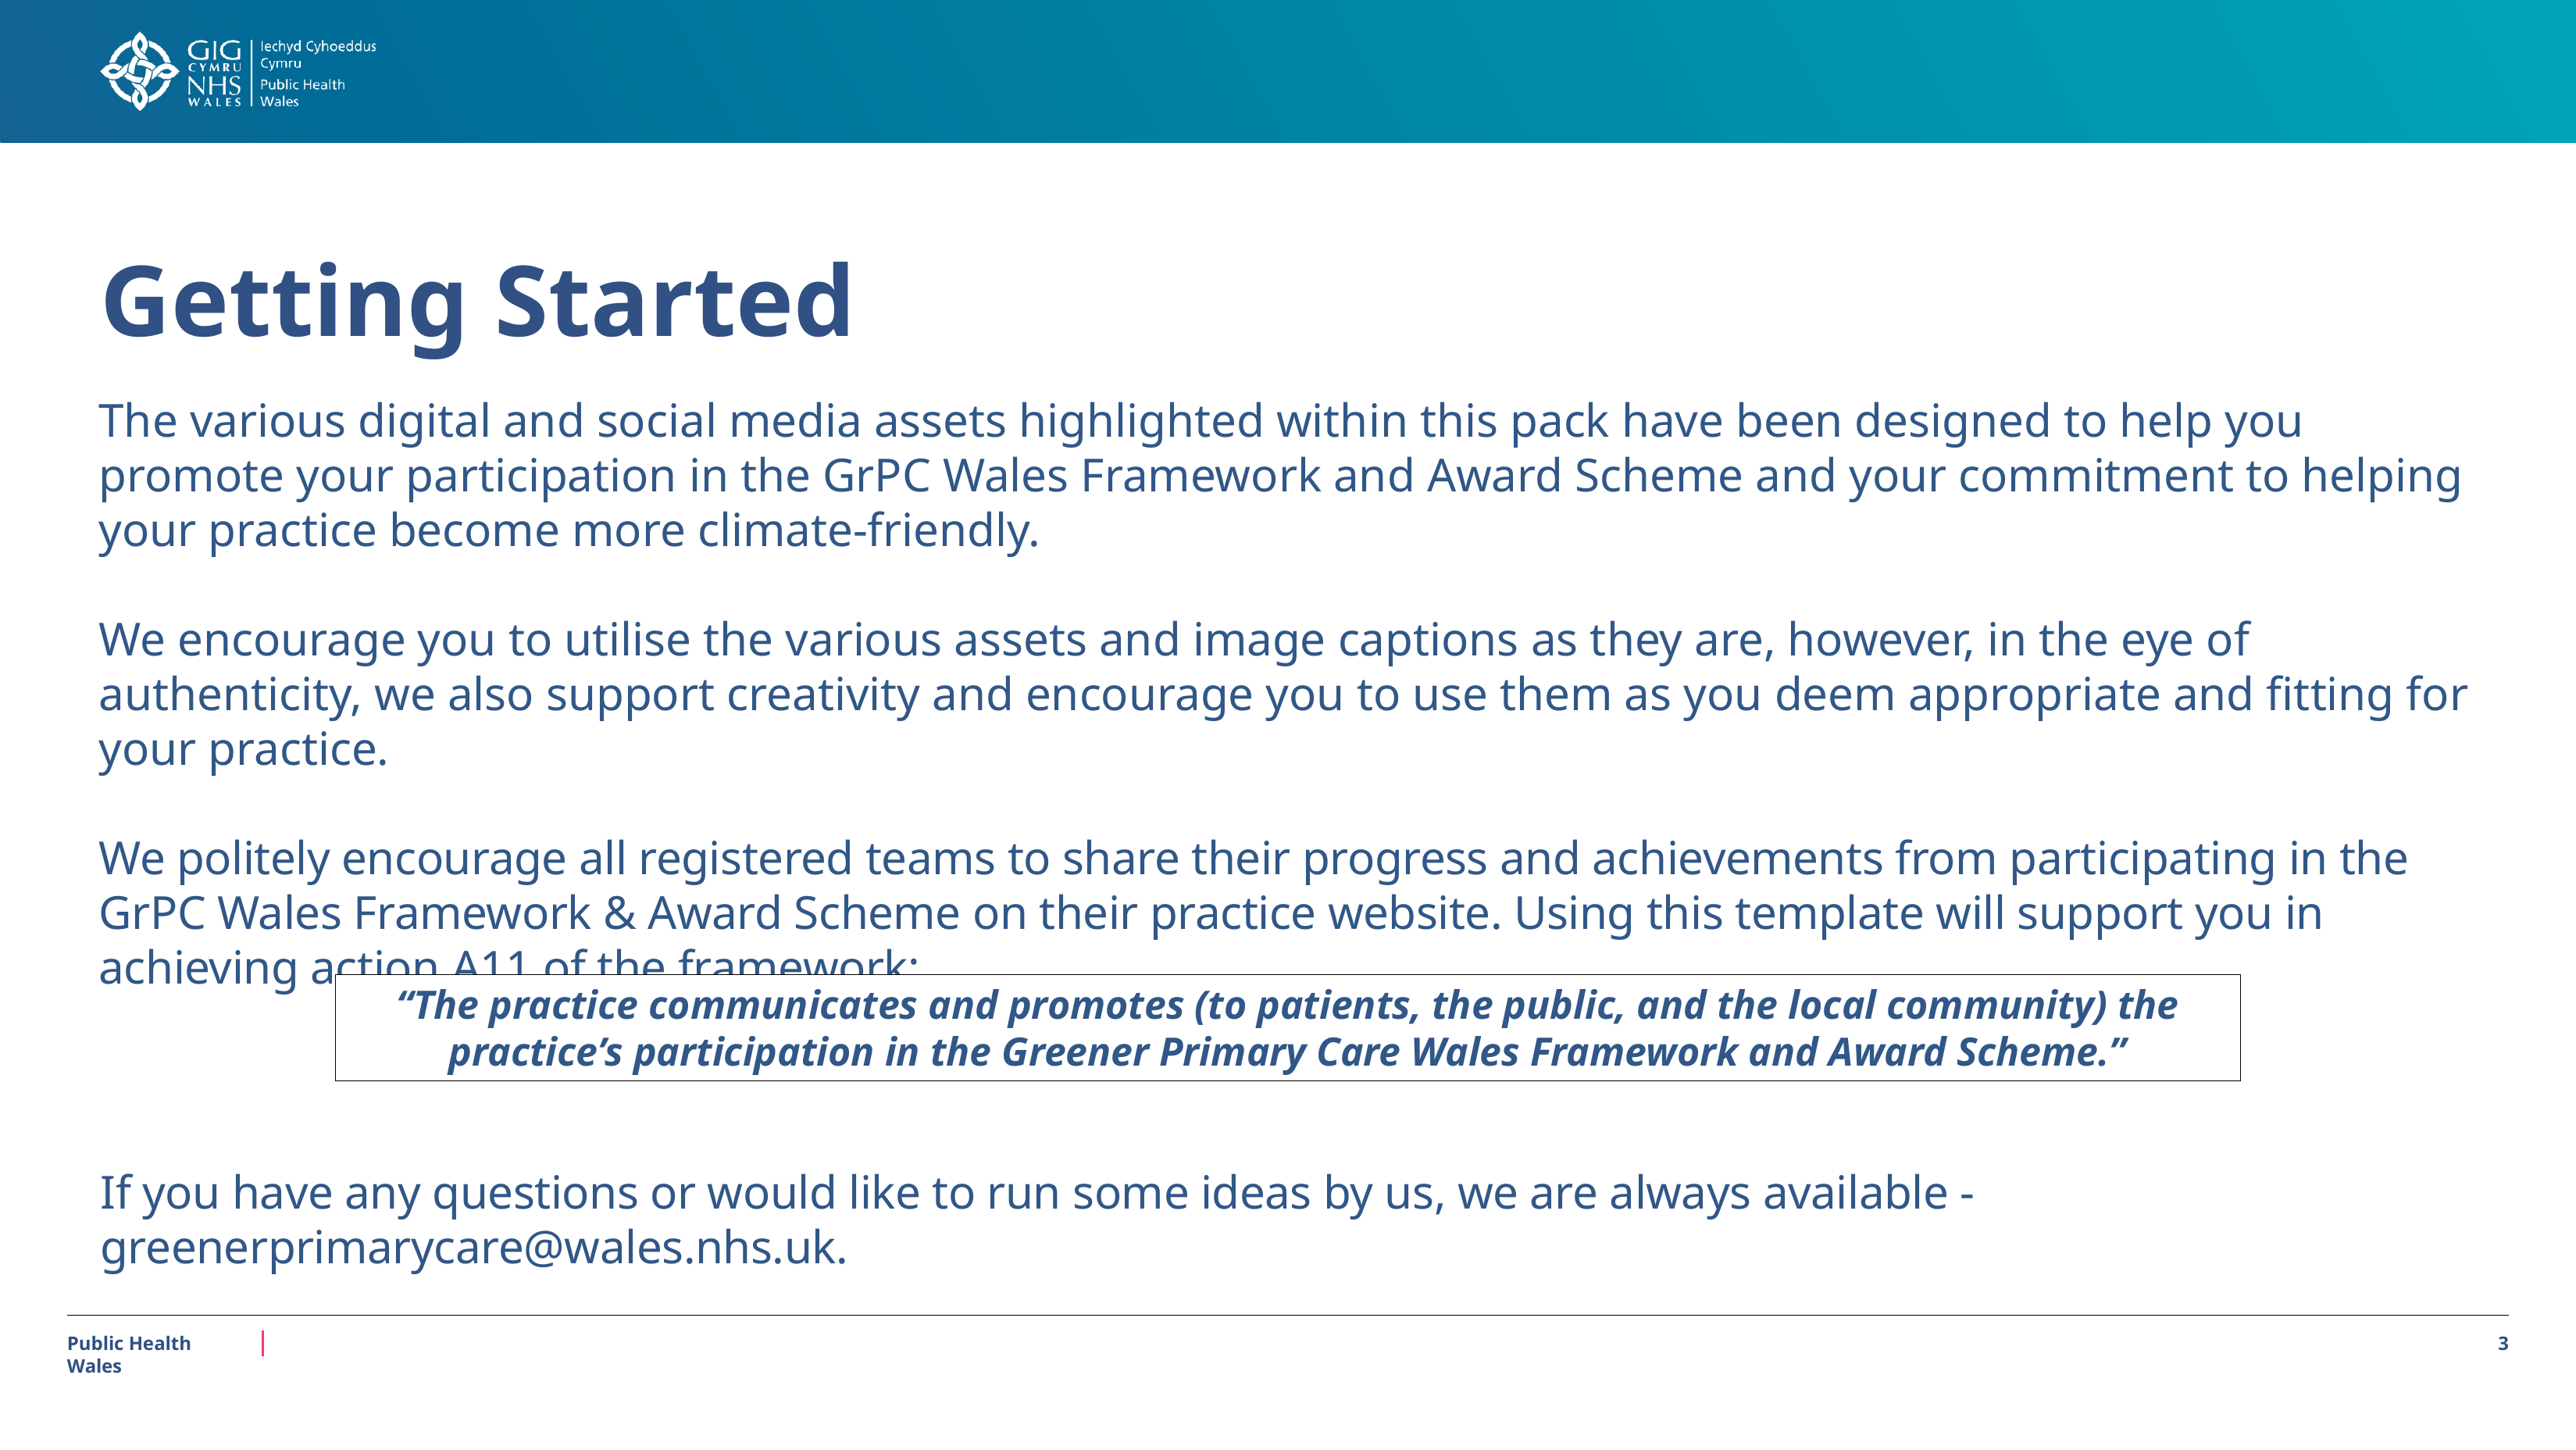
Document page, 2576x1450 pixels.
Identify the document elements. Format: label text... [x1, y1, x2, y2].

title Getting Started [98, 237, 937, 358]
text_box The various digital and social media assets highlighted within this pack have been designed to help you promote your participation in the GrPC Wales Framework and Award Scheme and your commitment to helping your practice become more climate-friendly. We encourage you to utilise the various assets and image captions as they are, however, in the eye of authenticity, we also support creativity and encourage you to use them as you deem appropriate and fitting for your practice. We politely encourage all registered teams to share their progress and achievements from participating in the GrPC Wales Framework & Award Scheme on their practice website. Using this template will support you in achieving action A11 of the framework: If you have any questions or would like to run some ideas by us, we are always available - greenerprimarycare@wales.nhs.uk. [98, 389, 2494, 1275]
text_box [2493, 1331, 2516, 1356]
text_box Public Health Wales [65, 1331, 248, 1356]
text_box “The practice communicates and promotes (to patients, the public, and the local community) the practice’s participation in the Greener Primary Care Wales Framework and Award Scheme.” [335, 974, 2241, 1081]
